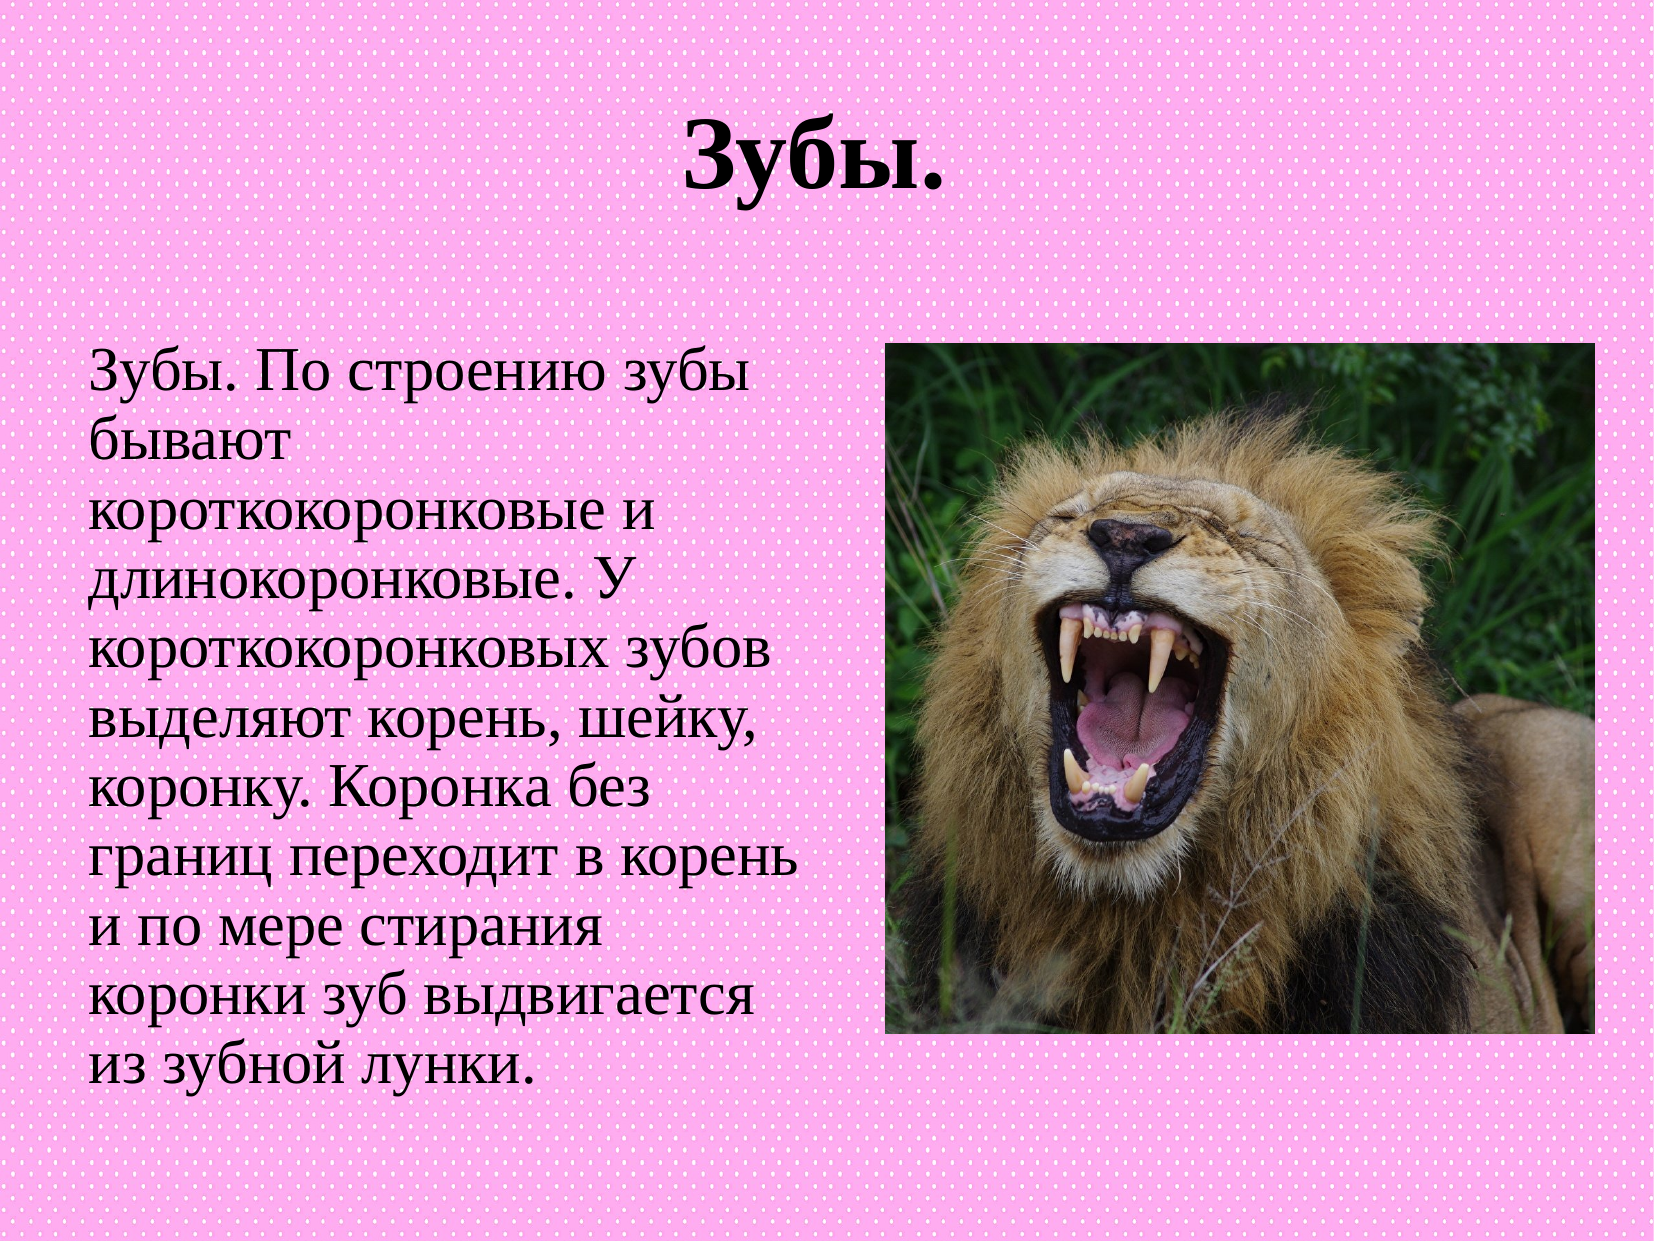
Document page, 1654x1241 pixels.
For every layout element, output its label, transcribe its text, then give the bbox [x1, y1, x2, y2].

picture [0, 0, 1654, 1241]
title Зубы. [82, 49, 1571, 257]
list Зубы. По строению зубы бывают короткокоронковые и длинокоронковые. У короткокоронковых зубов выделяют корень, шейку, коронку. Коронка без границ переходит в корень и по мере стирания коронки зуб выдвигается из зубной лунки. [88, 236, 815, 1106]
